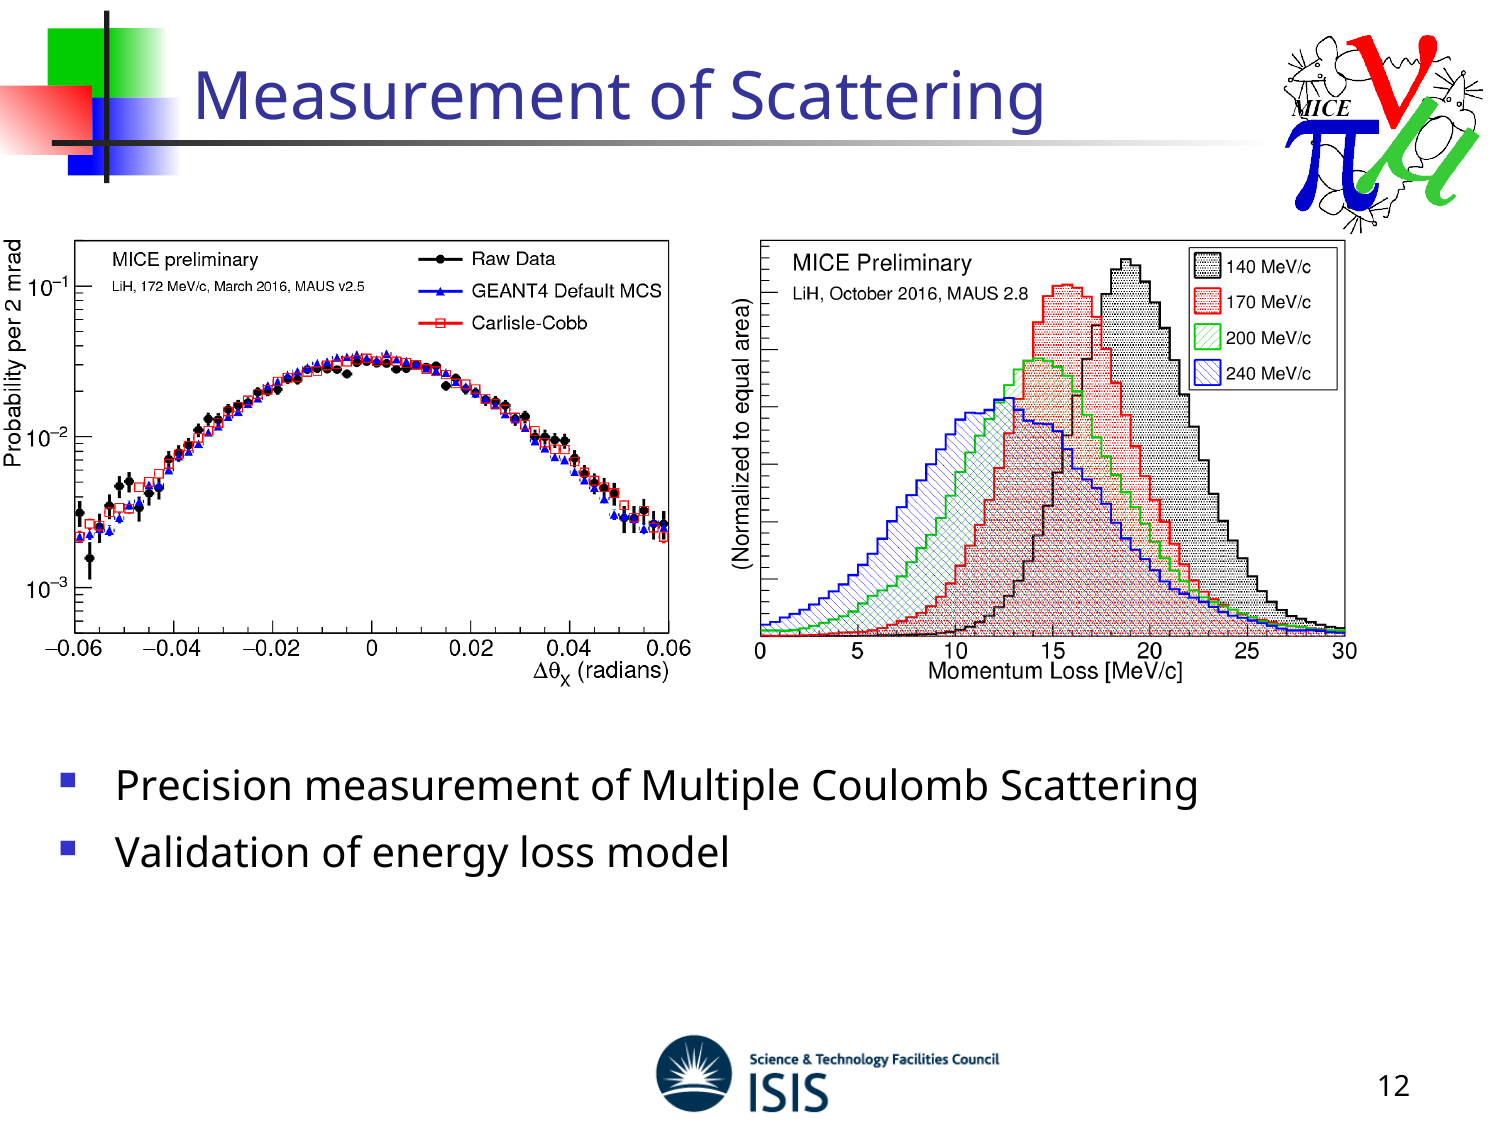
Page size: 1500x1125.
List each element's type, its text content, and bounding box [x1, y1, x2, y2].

picture [640, 1034, 1167, 1125]
picture [0, 5, 1500, 709]
list Precision measurement of Multiple Coulomb Scattering Validation of energy loss model [43, 747, 1418, 1034]
title Measurement of Scattering [191, 0, 1471, 188]
